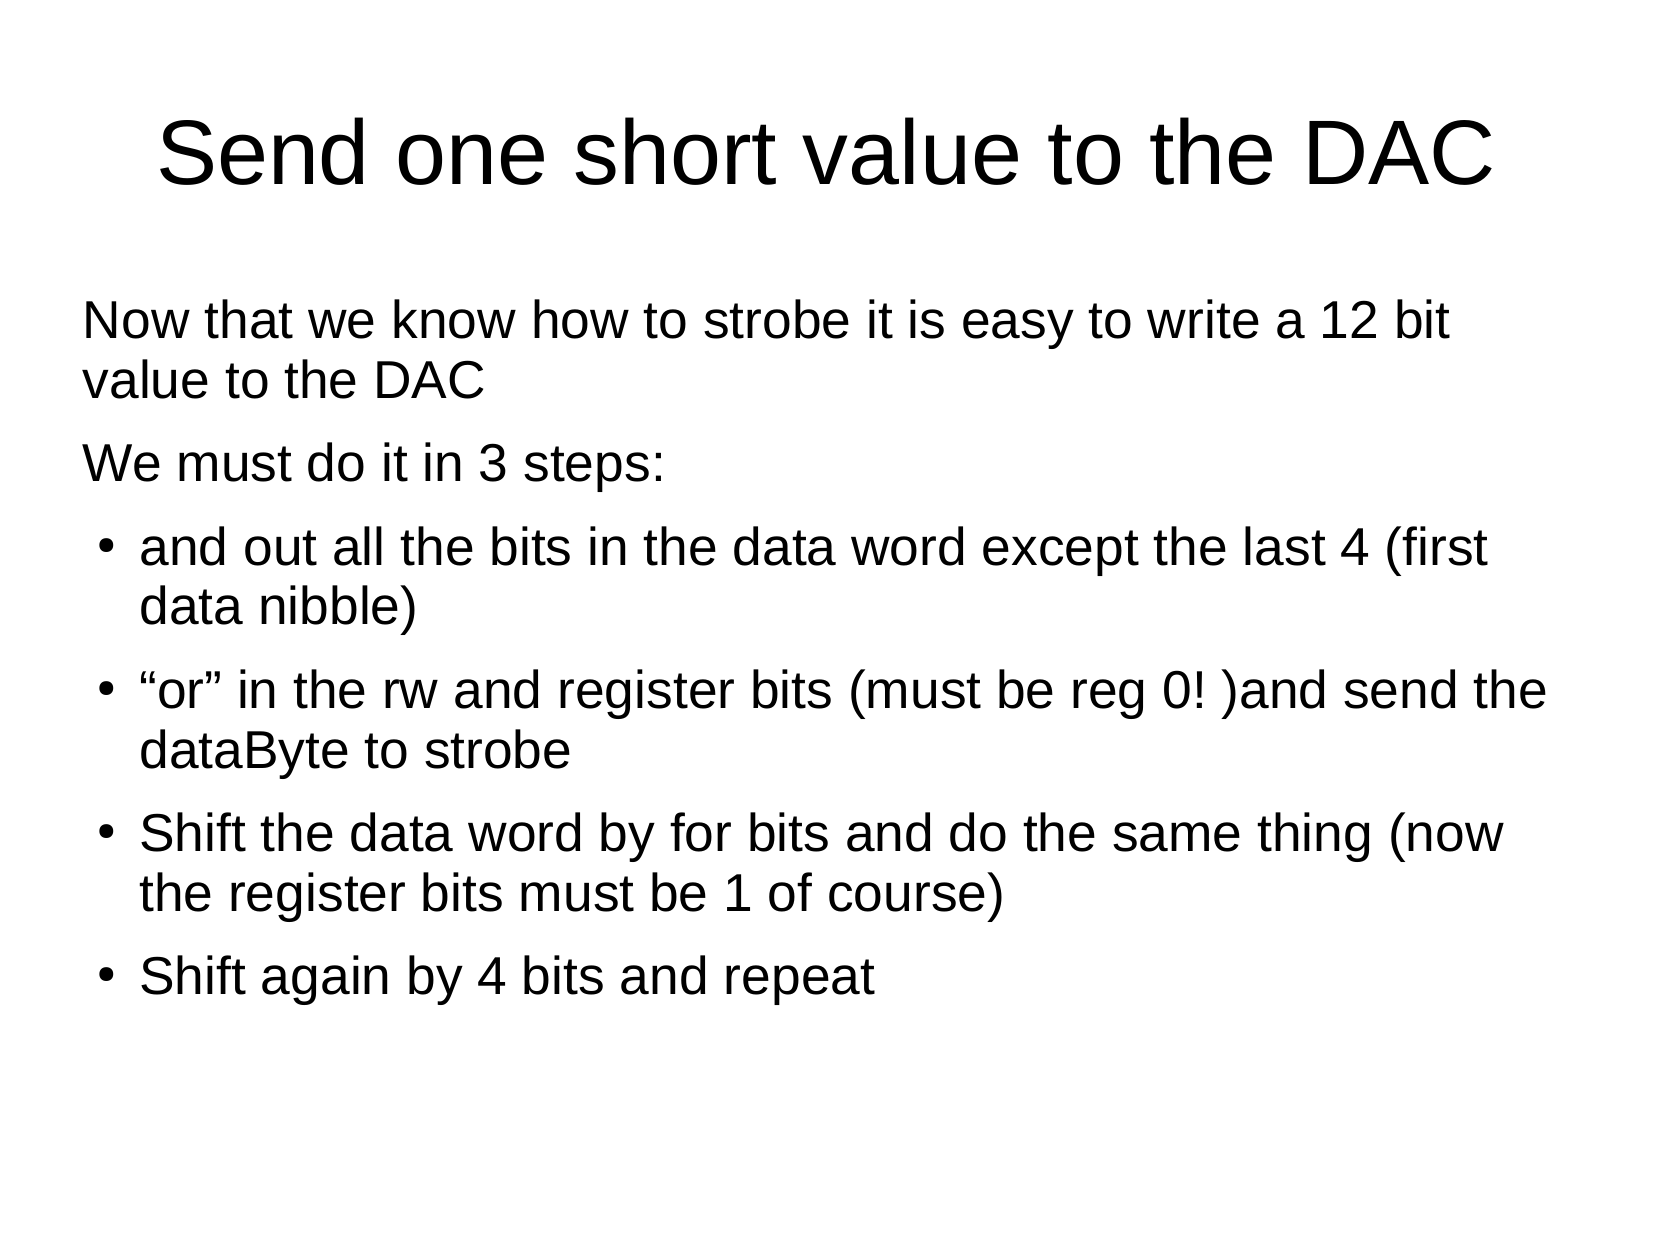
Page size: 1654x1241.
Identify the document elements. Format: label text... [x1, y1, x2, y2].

title Send one short value to the DAC [82, 49, 1571, 257]
list Now that we know how to strobe it is easy to write a 12 bit value to the DAC We must do it in 3 steps: and out all the bits in the data word except the last 4 (first data nibble) “or” in the rw and register bits (must be reg 0! )and send the dataByte to strobe Shift the data word by for bits and do the same thing (now the register bits must be 1 of course) Shift again by 4 bits and repeat [82, 290, 1571, 1010]
